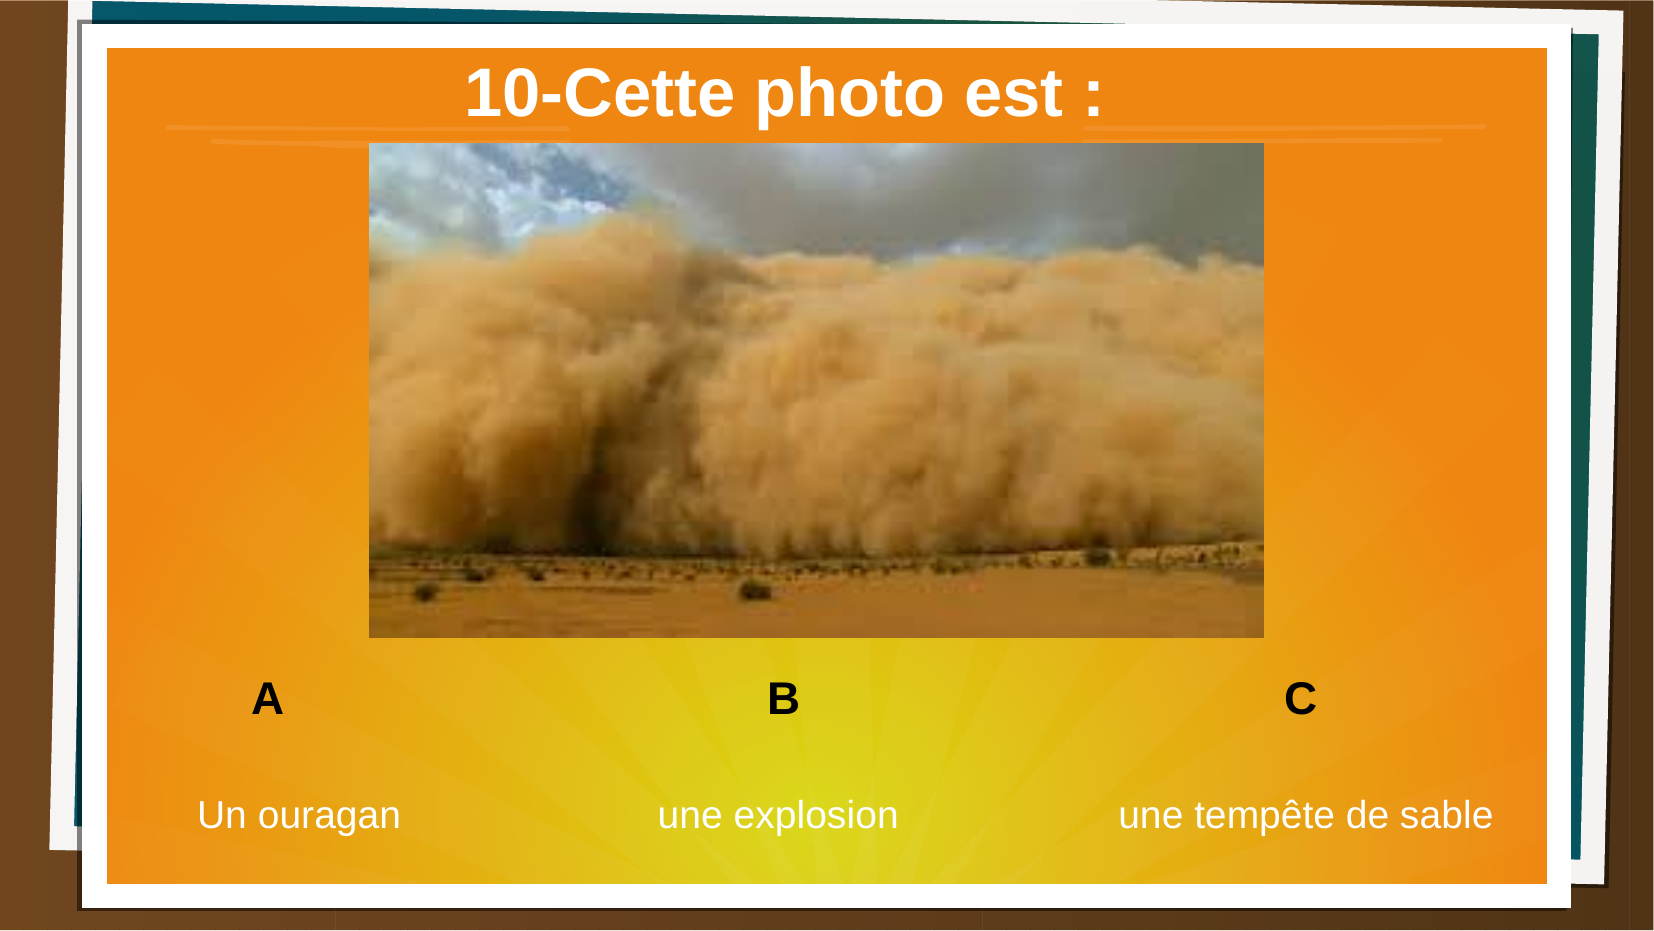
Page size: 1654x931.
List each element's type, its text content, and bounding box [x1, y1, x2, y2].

text_box A B C [236, 666, 1333, 732]
picture [369, 143, 1264, 638]
title 10-Cette photo est : [307, 54, 1264, 132]
list Un ouragan une explosion une tempête de sable [141, 732, 1501, 839]
